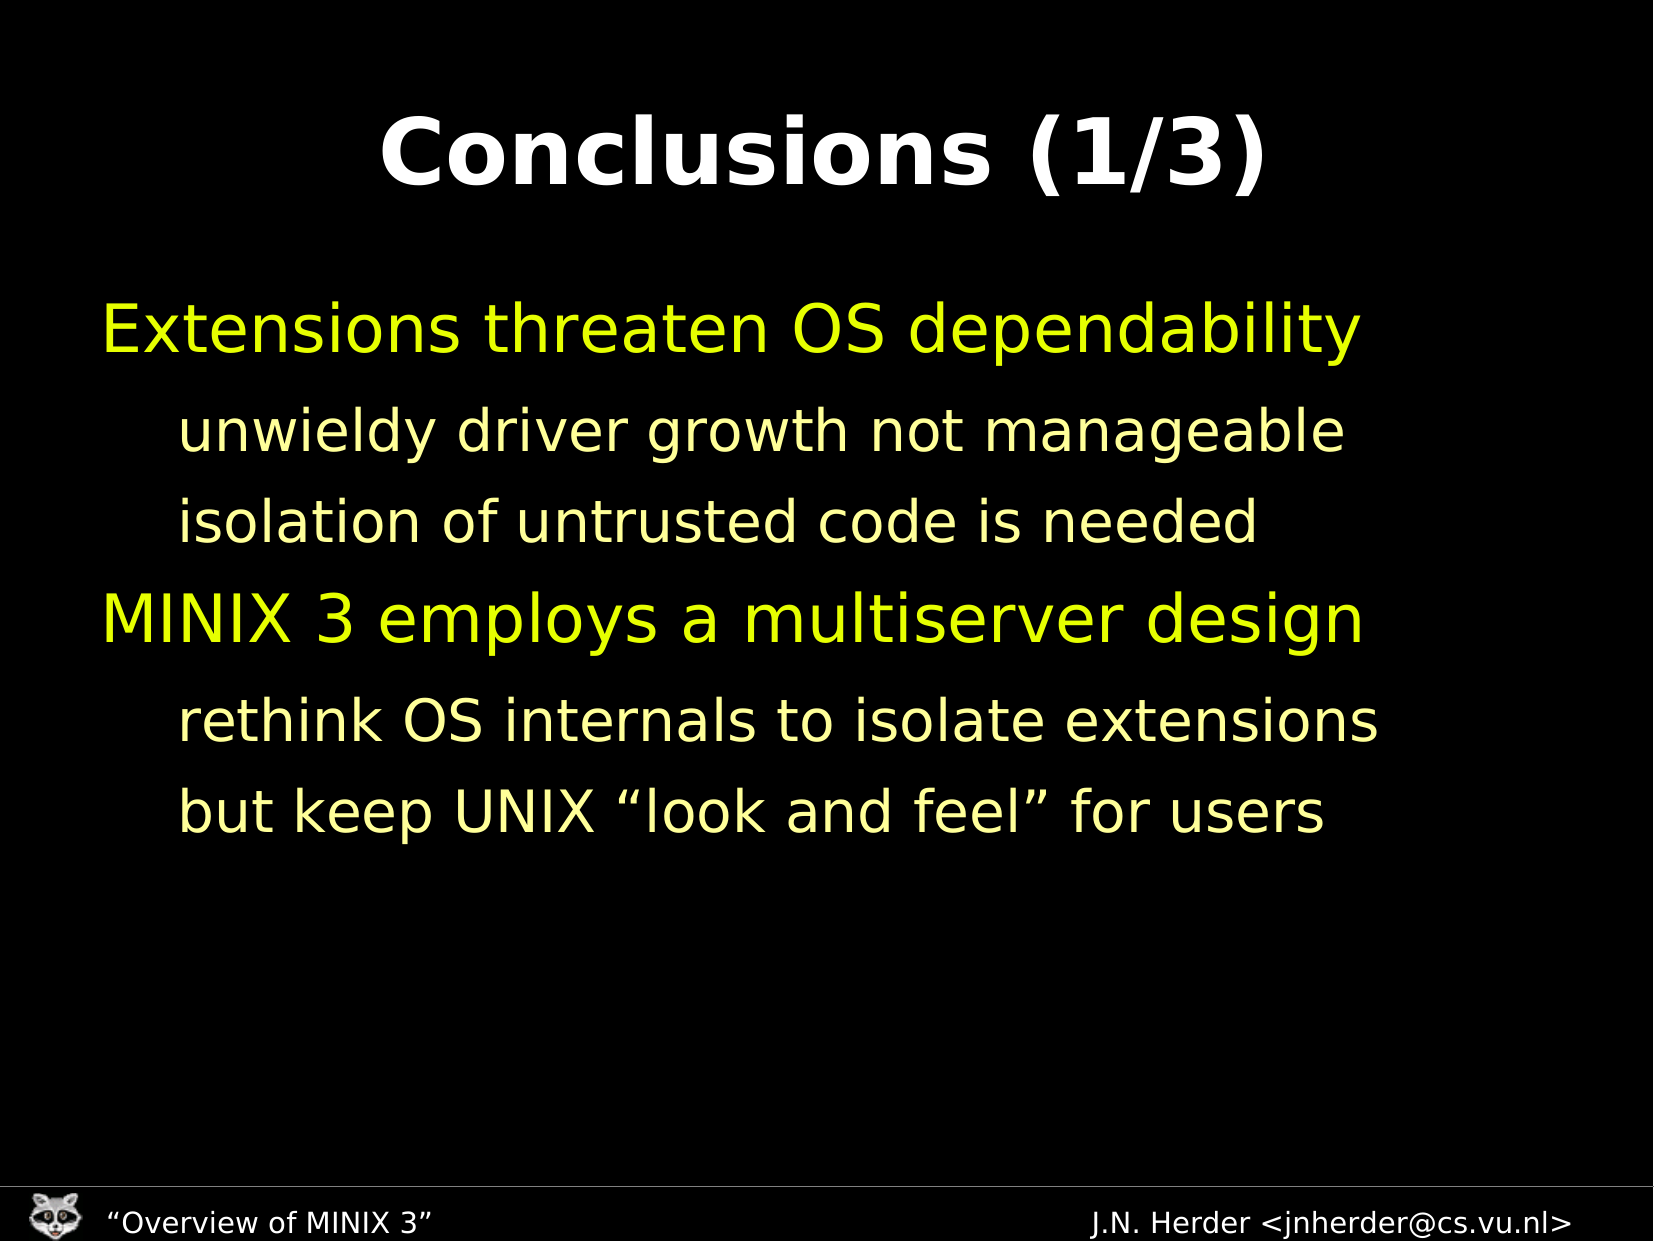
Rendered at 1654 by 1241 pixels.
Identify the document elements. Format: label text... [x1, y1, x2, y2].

title Conclusions (1/3) [75, 43, 1576, 263]
list Extensions threaten OS dependability unwieldy driver growth not manageable isolation of untrusted code is needed MINIX 3 employs a multiserver design rethink OS internals to isolate extensions but keep UNIX “look and feel” for users [82, 290, 1571, 1109]
picture [29, 1193, 83, 1241]
